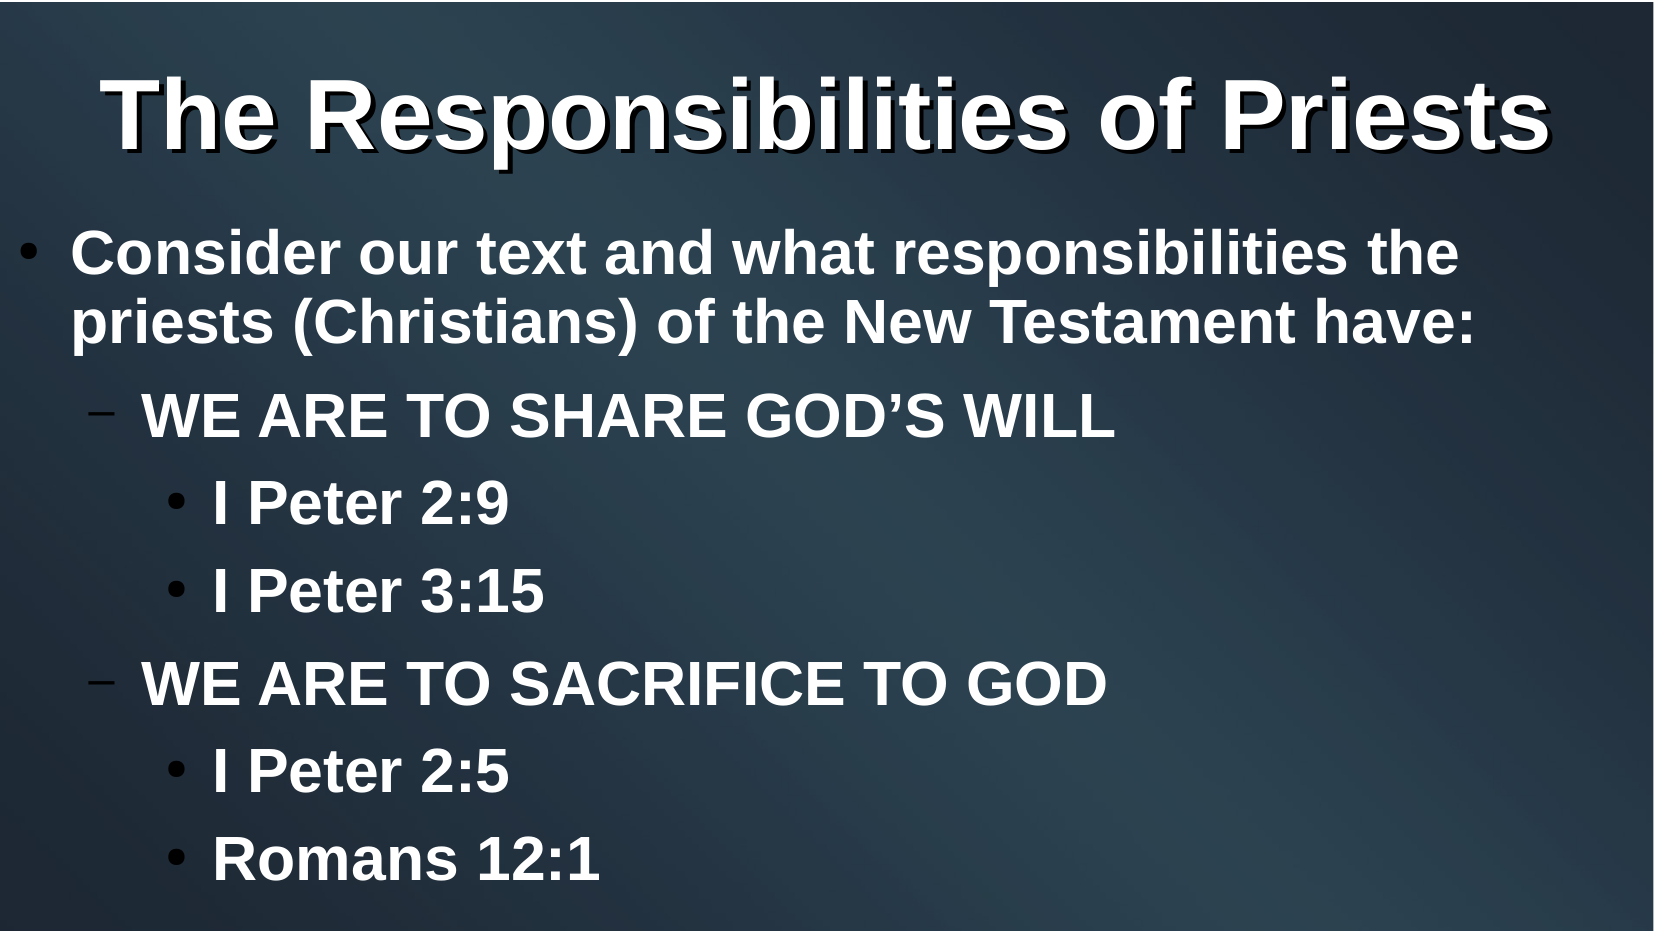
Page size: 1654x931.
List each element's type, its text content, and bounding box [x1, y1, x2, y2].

picture [0, 2, 1654, 931]
list Consider our text and what responsibilities the priests (Christians) of the New Testament have: WE ARE TO SHARE GOD’S WILL I Peter 2:9 I Peter 3:15 WE ARE TO SACRIFICE TO GOD I Peter 2:5 Romans 12:1 [0, 217, 1651, 916]
title The Responsibilities of Priests [82, 37, 1571, 193]
